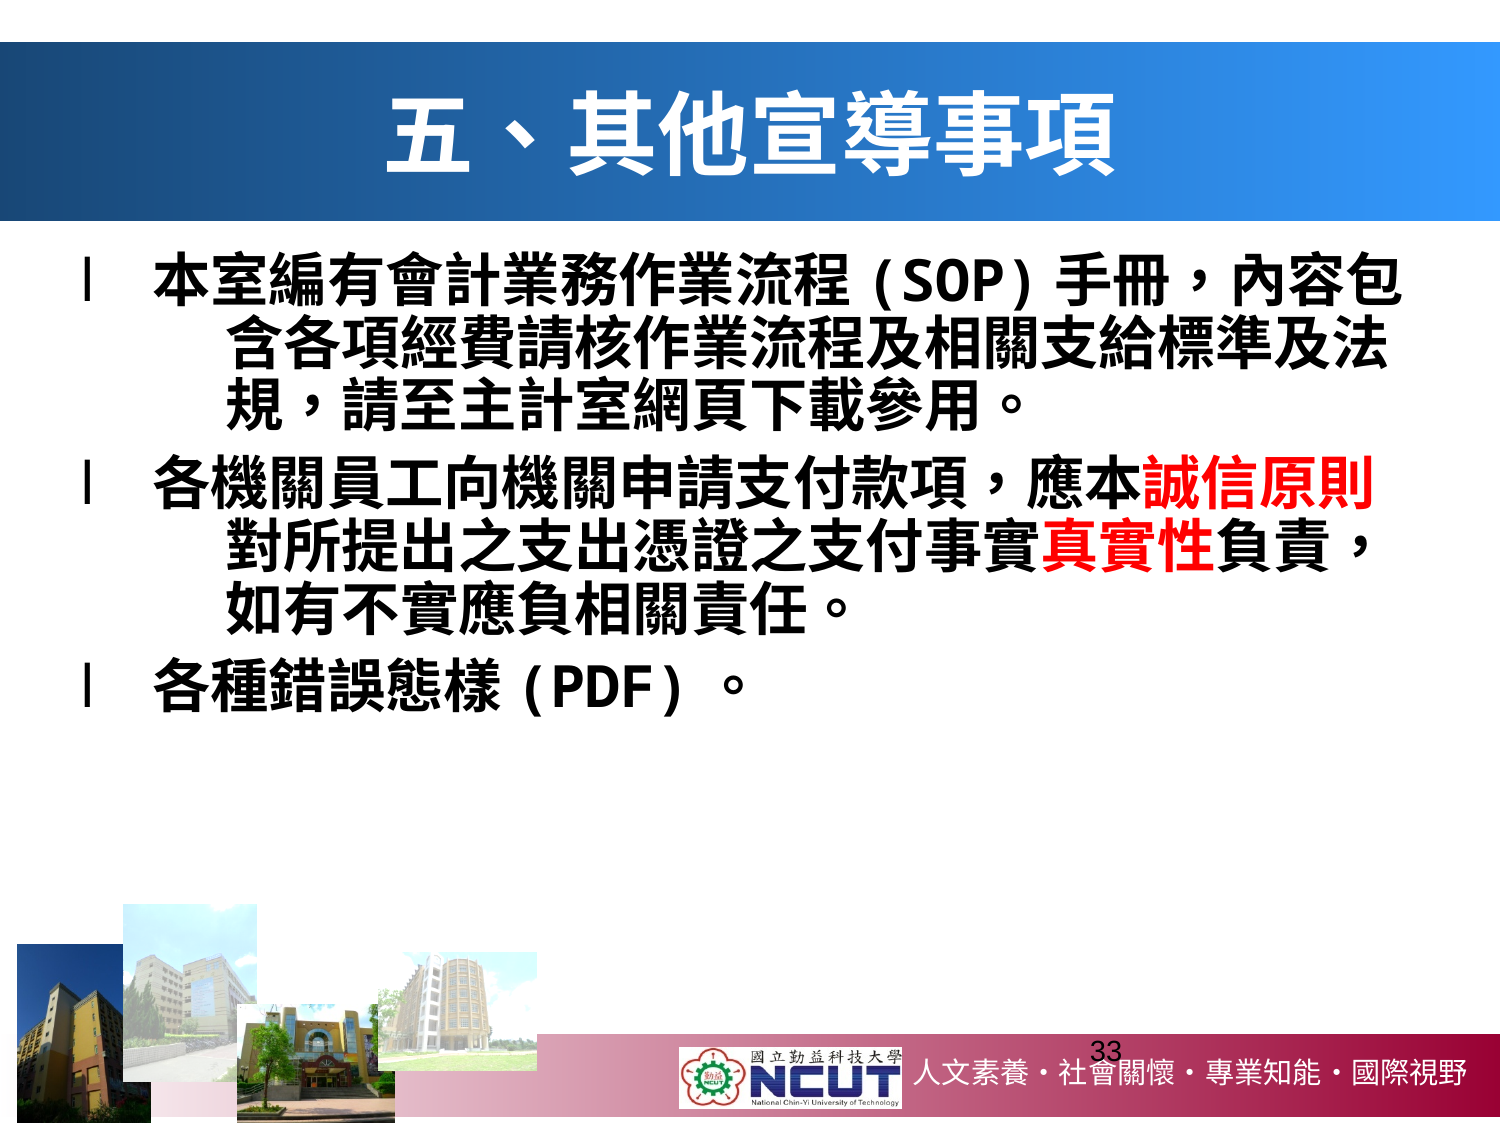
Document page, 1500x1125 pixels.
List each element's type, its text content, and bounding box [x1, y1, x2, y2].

list 本室編有會計業務作業流程(SOP)手冊，內容包含各項經費請核作業流程及相關支給標準及法規，請至主計室網頁下載參用。 各機關員工向機關申請支付款項，應本誠信原則對所提出之支出憑證之支付事實真實性負責，如有不實應負相關責任。 各種錯誤態樣(PDF)。 [64, 243, 1424, 977]
text_box [1074, 1024, 1426, 1103]
title 五、其他宣導事項 [0, 42, 1500, 221]
